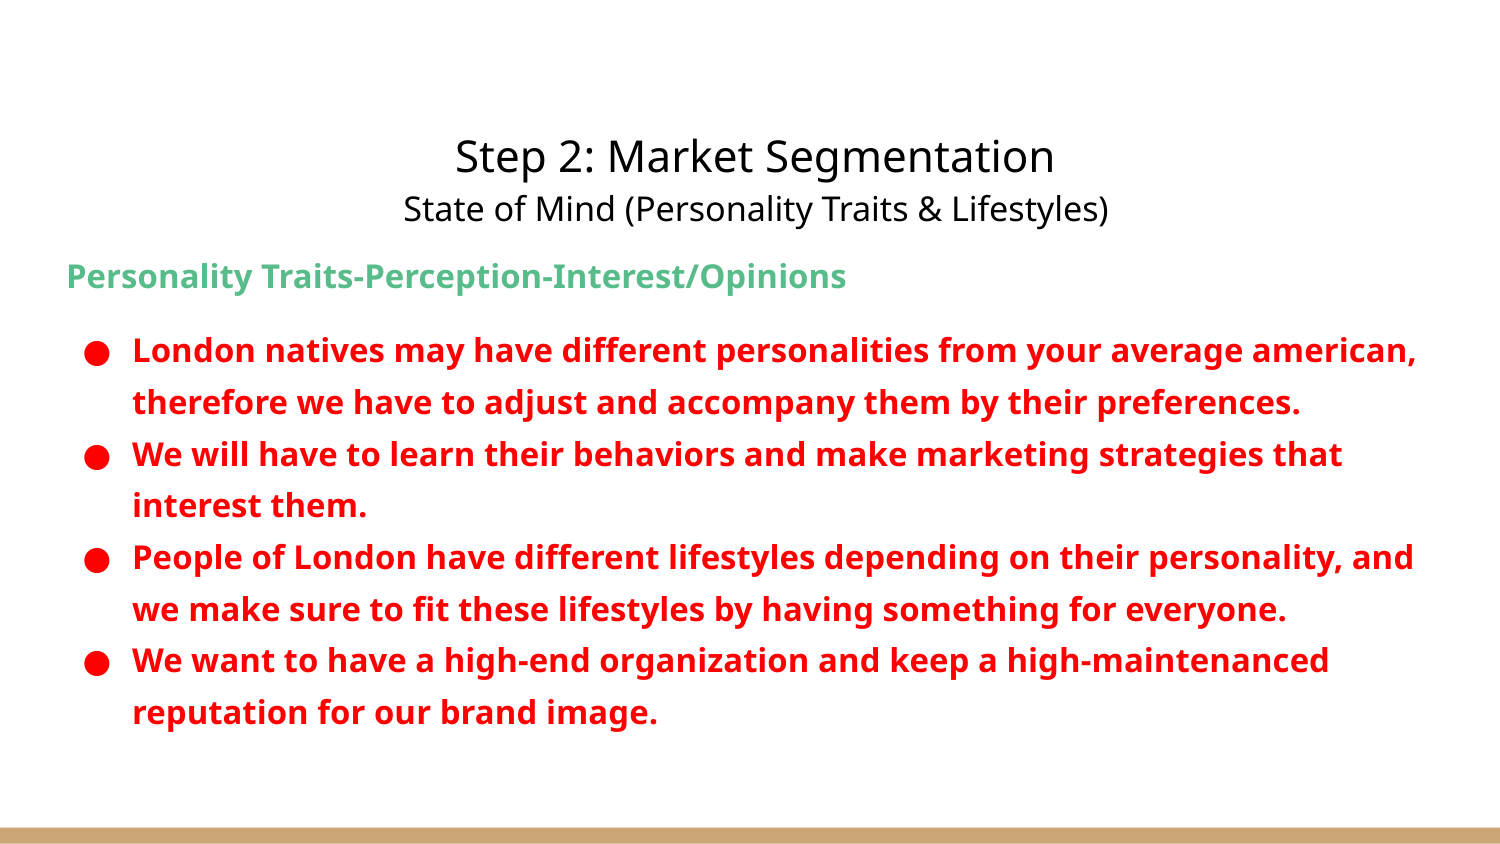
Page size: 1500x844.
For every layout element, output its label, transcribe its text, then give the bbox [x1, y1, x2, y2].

list Personality Traits-Perception-Interest/Opinions London natives may have different personalities from your average american, therefore we have to adjust and accompany them by their preferences. We will have to learn their behaviors and make marketing strategies that interest them. People of London have different lifestyles depending on their personality, and we make sure to fit these lifestyles by having something for everyone. We want to have a high-end organization and keep a high-maintenanced reputation for our brand image. [51, 231, 1449, 783]
title Step 2: Market Segmentation State of Mind (Personality Traits & Lifestyles) [56, 110, 1455, 247]
